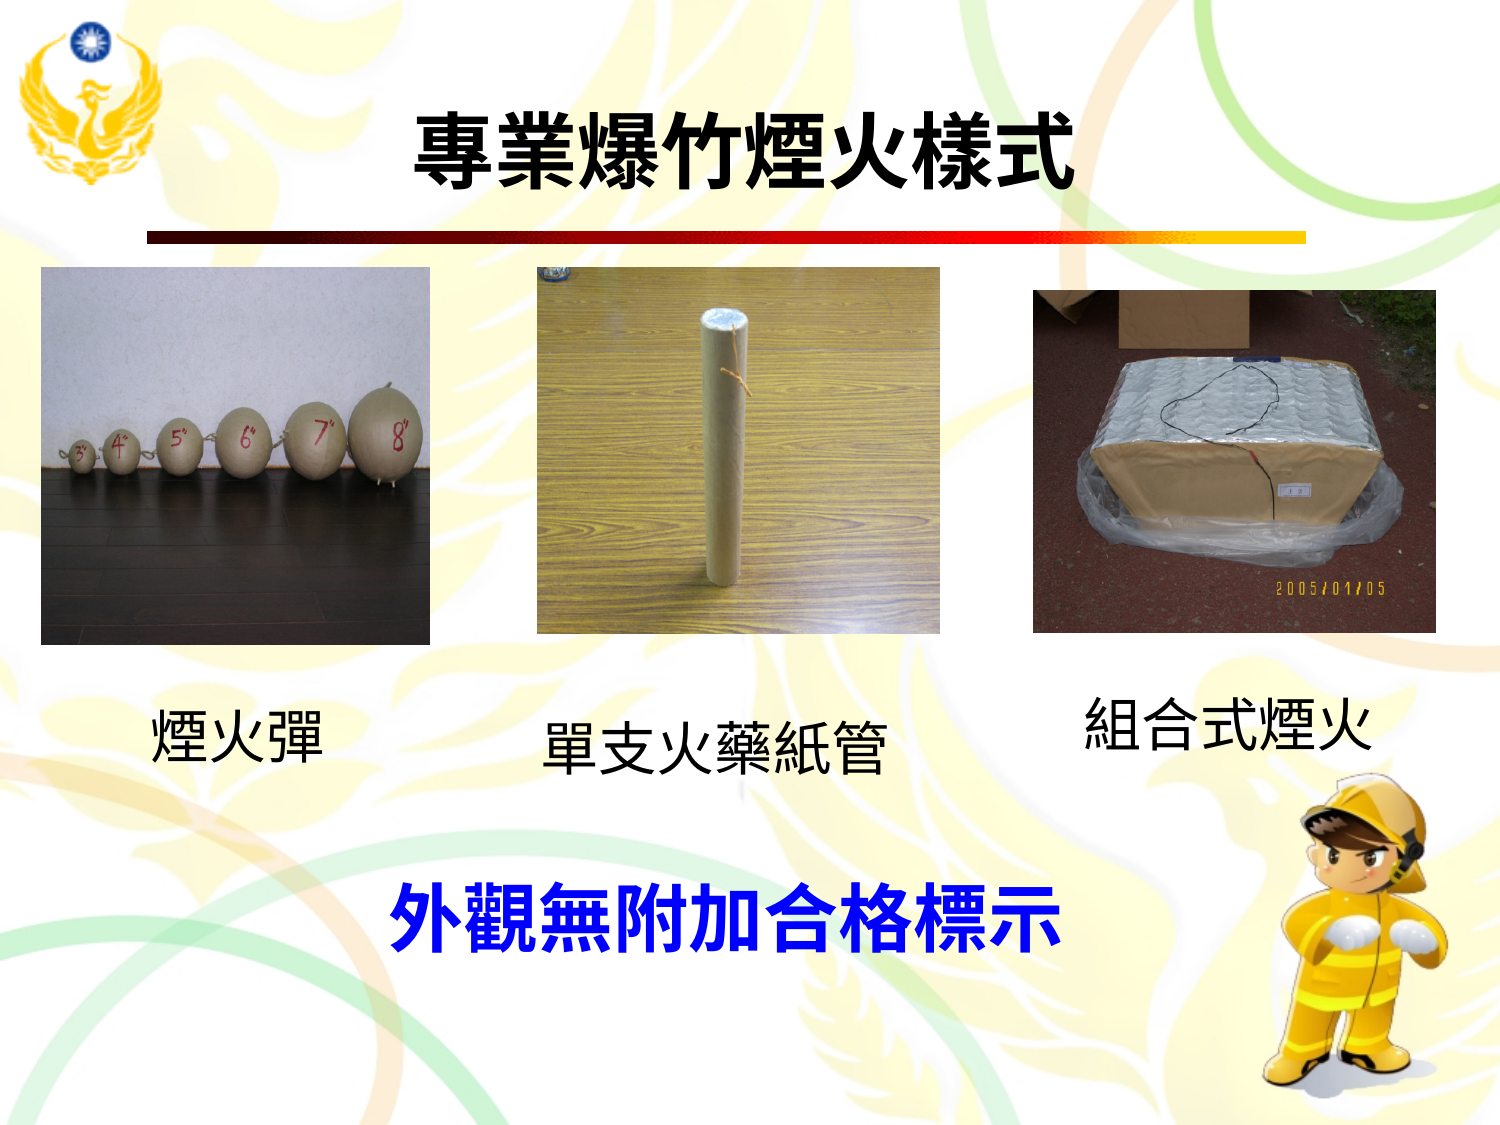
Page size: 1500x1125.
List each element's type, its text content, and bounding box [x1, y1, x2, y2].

text_box 外觀無附加合格標示 [242, 834, 1211, 1000]
text_box 單支火藥紙管 [525, 704, 940, 790]
text_box 煙火彈 [135, 692, 384, 778]
text_box 組合式煙火 [1069, 680, 1400, 767]
picture [0, 0, 1500, 1125]
title 專業爆竹煙火樣式 [41, 42, 1447, 256]
